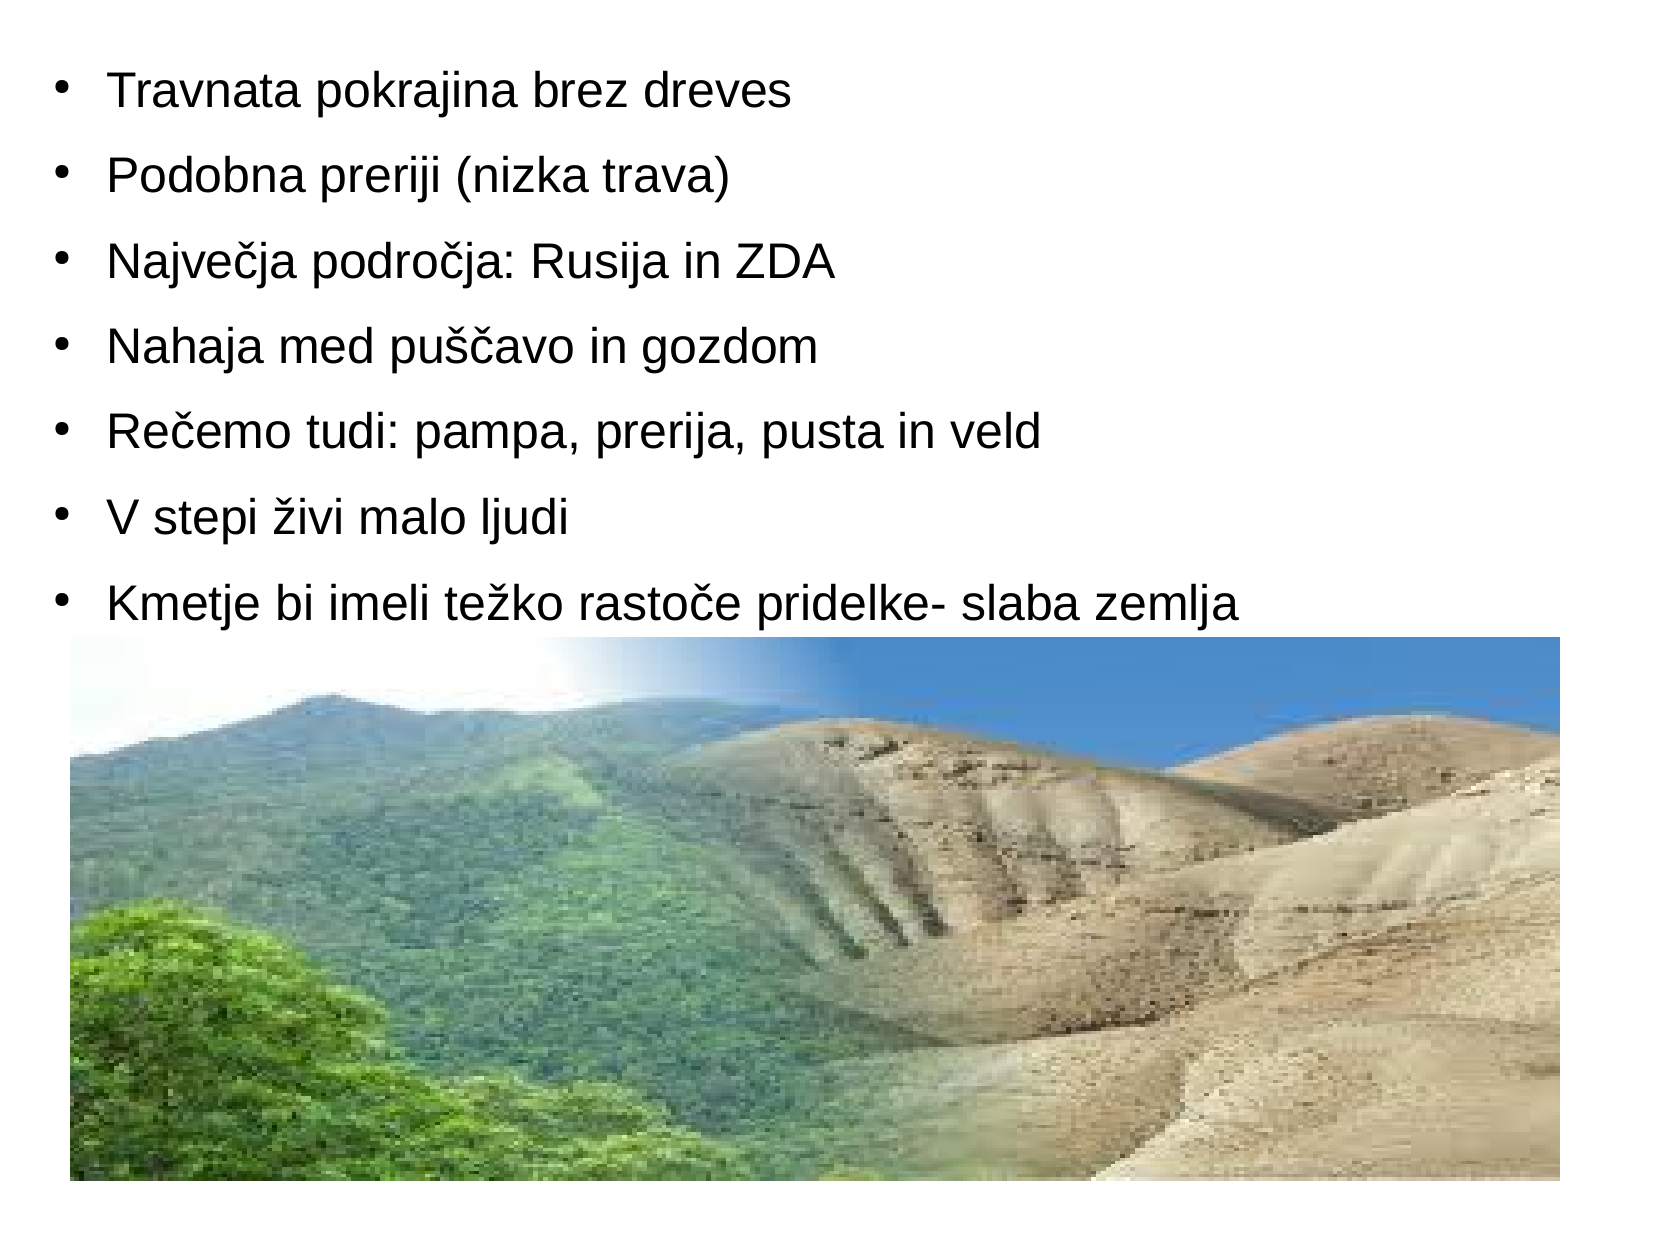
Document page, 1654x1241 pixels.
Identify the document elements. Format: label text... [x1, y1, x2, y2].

list Travnata pokrajina brez dreves Podobna preriji (nizka trava) Največja področja: Rusija in ZDA Nahaja med puščavo in gozdom Rečemo tudi: pampa, prerija, pusta in veld V stepi živi malo ljudi Kmetje bi imeli težko rastoče pridelke- slaba zemlja [35, 59, 1491, 779]
picture [70, 637, 1560, 1181]
